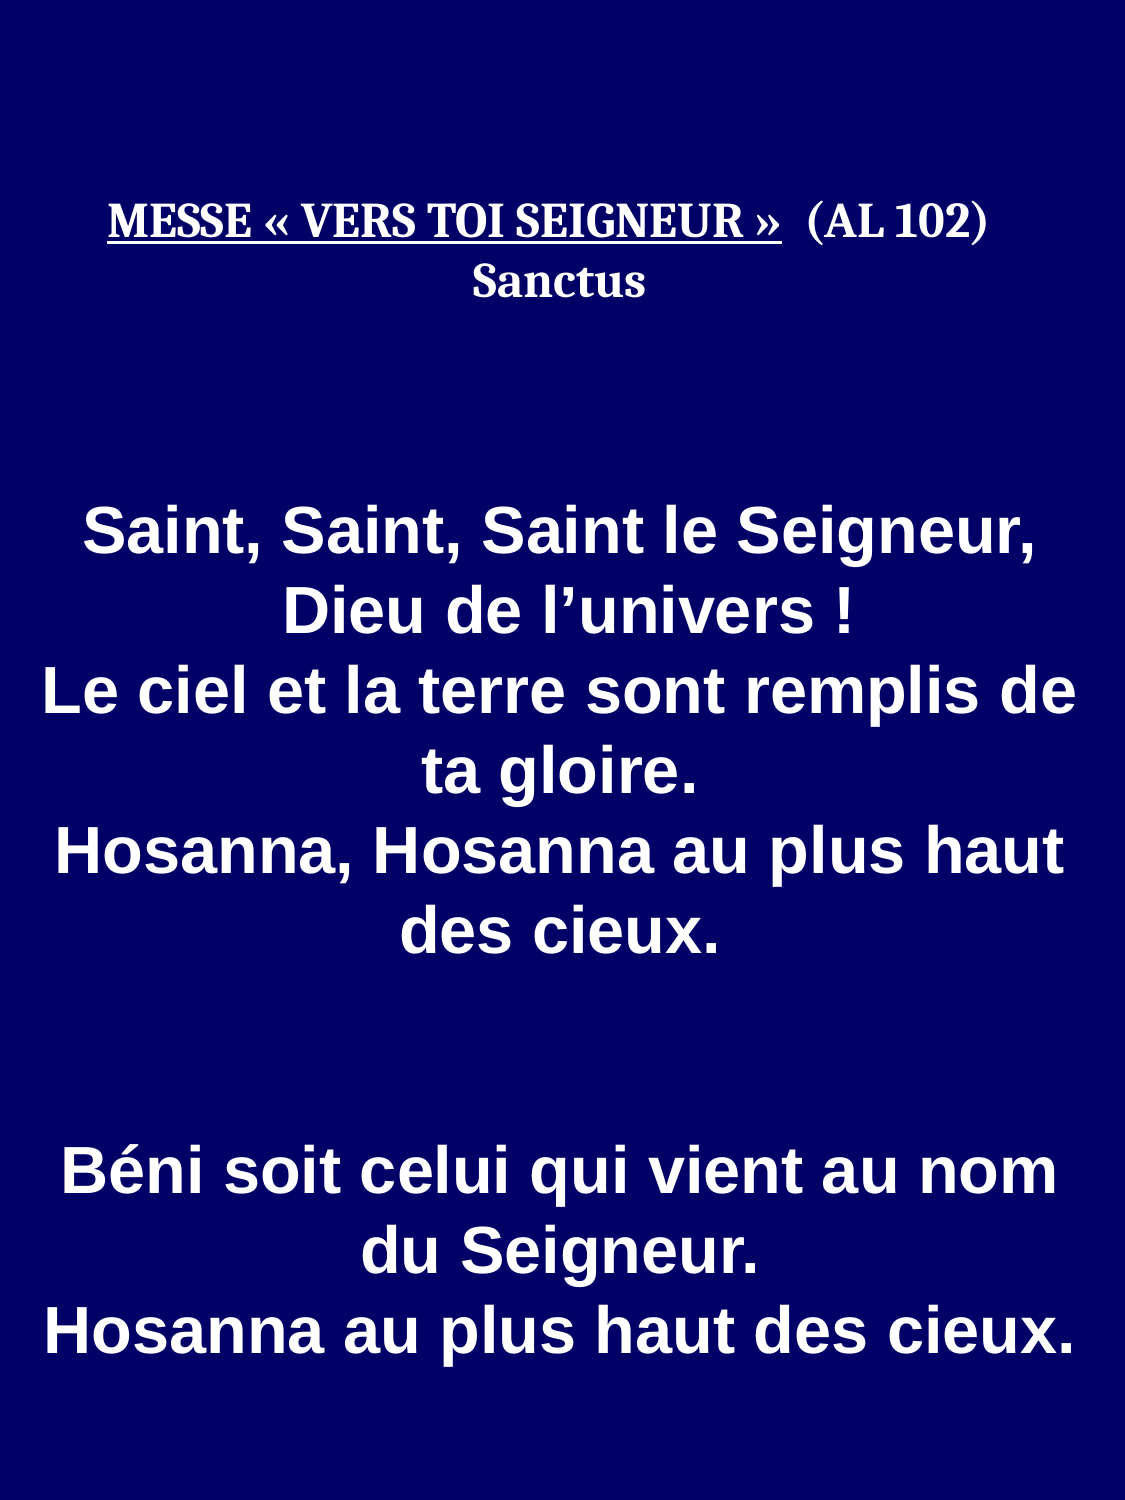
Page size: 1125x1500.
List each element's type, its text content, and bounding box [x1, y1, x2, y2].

text_box MESSE « VERS TOI SEIGNEUR » (AL 102) Sanctus Saint, Saint, Saint le Seigneur, Dieu de l’univers ! Le ciel et la terre sont remplis de ta gloire. Hosanna, Hosanna au plus haut des cieux. Béni soit celui qui vient au nom du Seigneur. Hosanna au plus haut des cieux. [18, 94, 1102, 1460]
